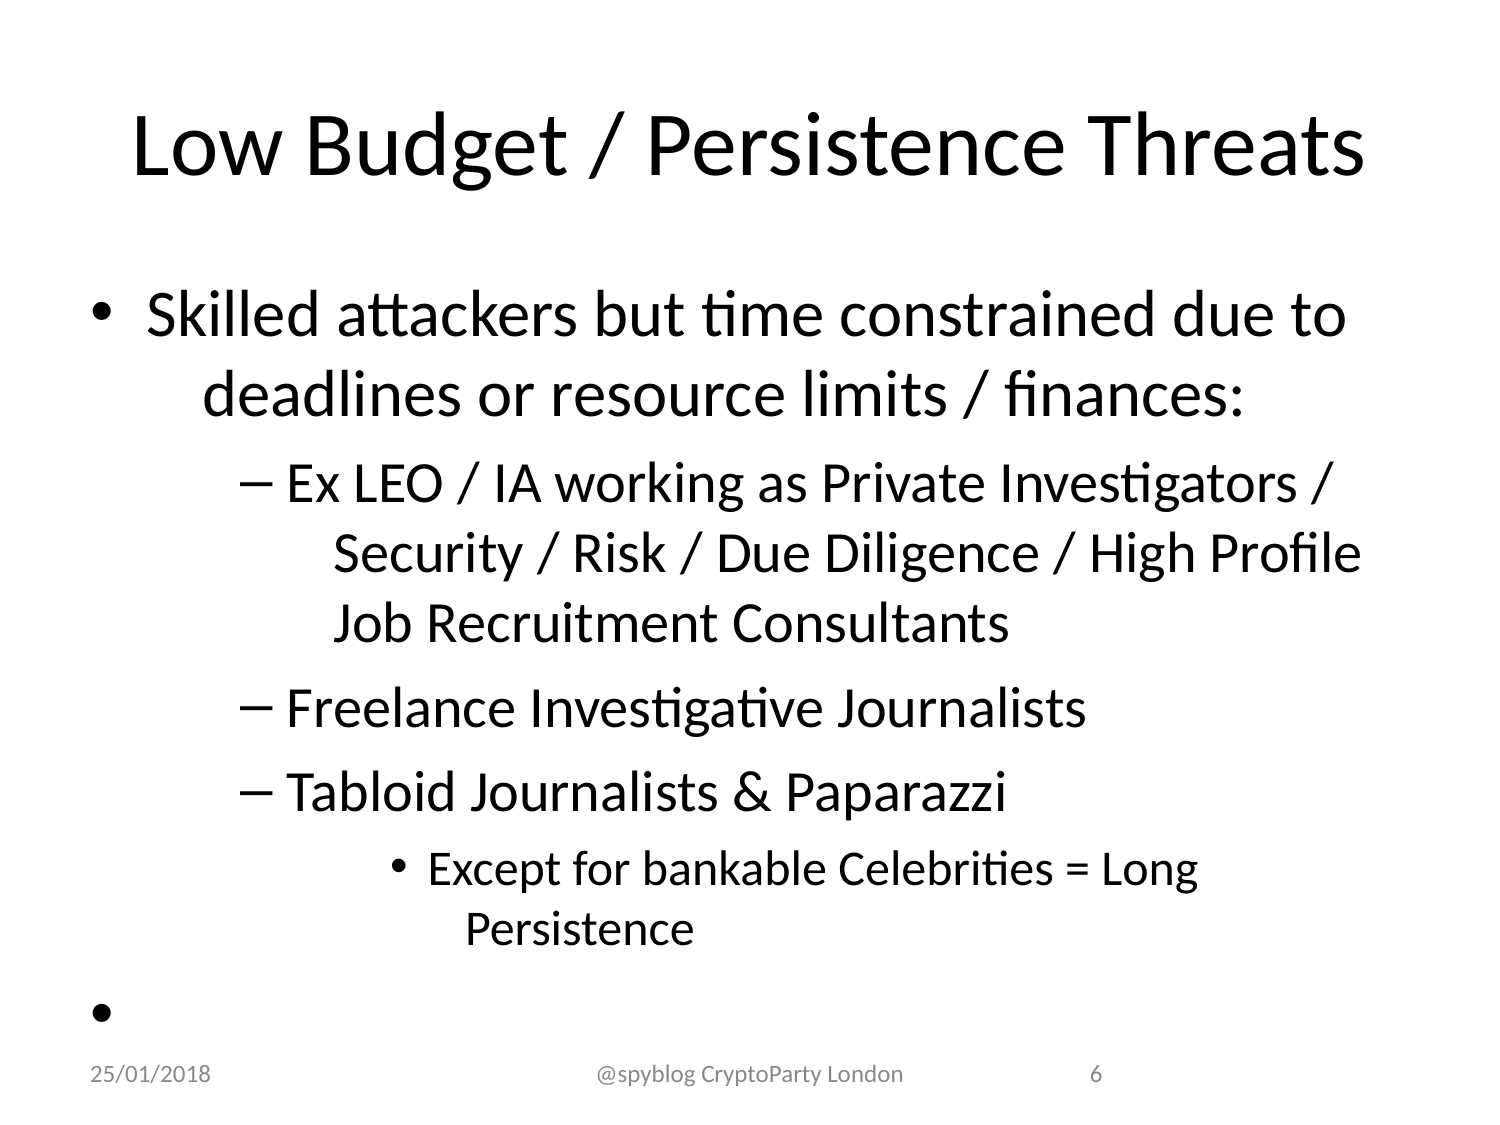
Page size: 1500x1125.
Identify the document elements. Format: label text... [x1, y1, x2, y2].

text_box @spyblog CryptoParty London [512, 1042, 988, 1103]
list Skilled attackers but time constrained due to deadlines or resource limits / finances: Ex LEO / IA working as Private Investigators / Security / Risk / Due Diligence / High Profile Job Recruitment Consultants Freelance Investigative Journalists Tabloid Journalists & Paparazzi Except for bankable Celebrities = Long Persistence [75, 262, 1426, 1005]
text_box ‹#› [1074, 1042, 1426, 1103]
title Low Budget / Persistence Threats [75, 45, 1426, 233]
text_box 25/01/2018 [75, 1042, 426, 1103]
